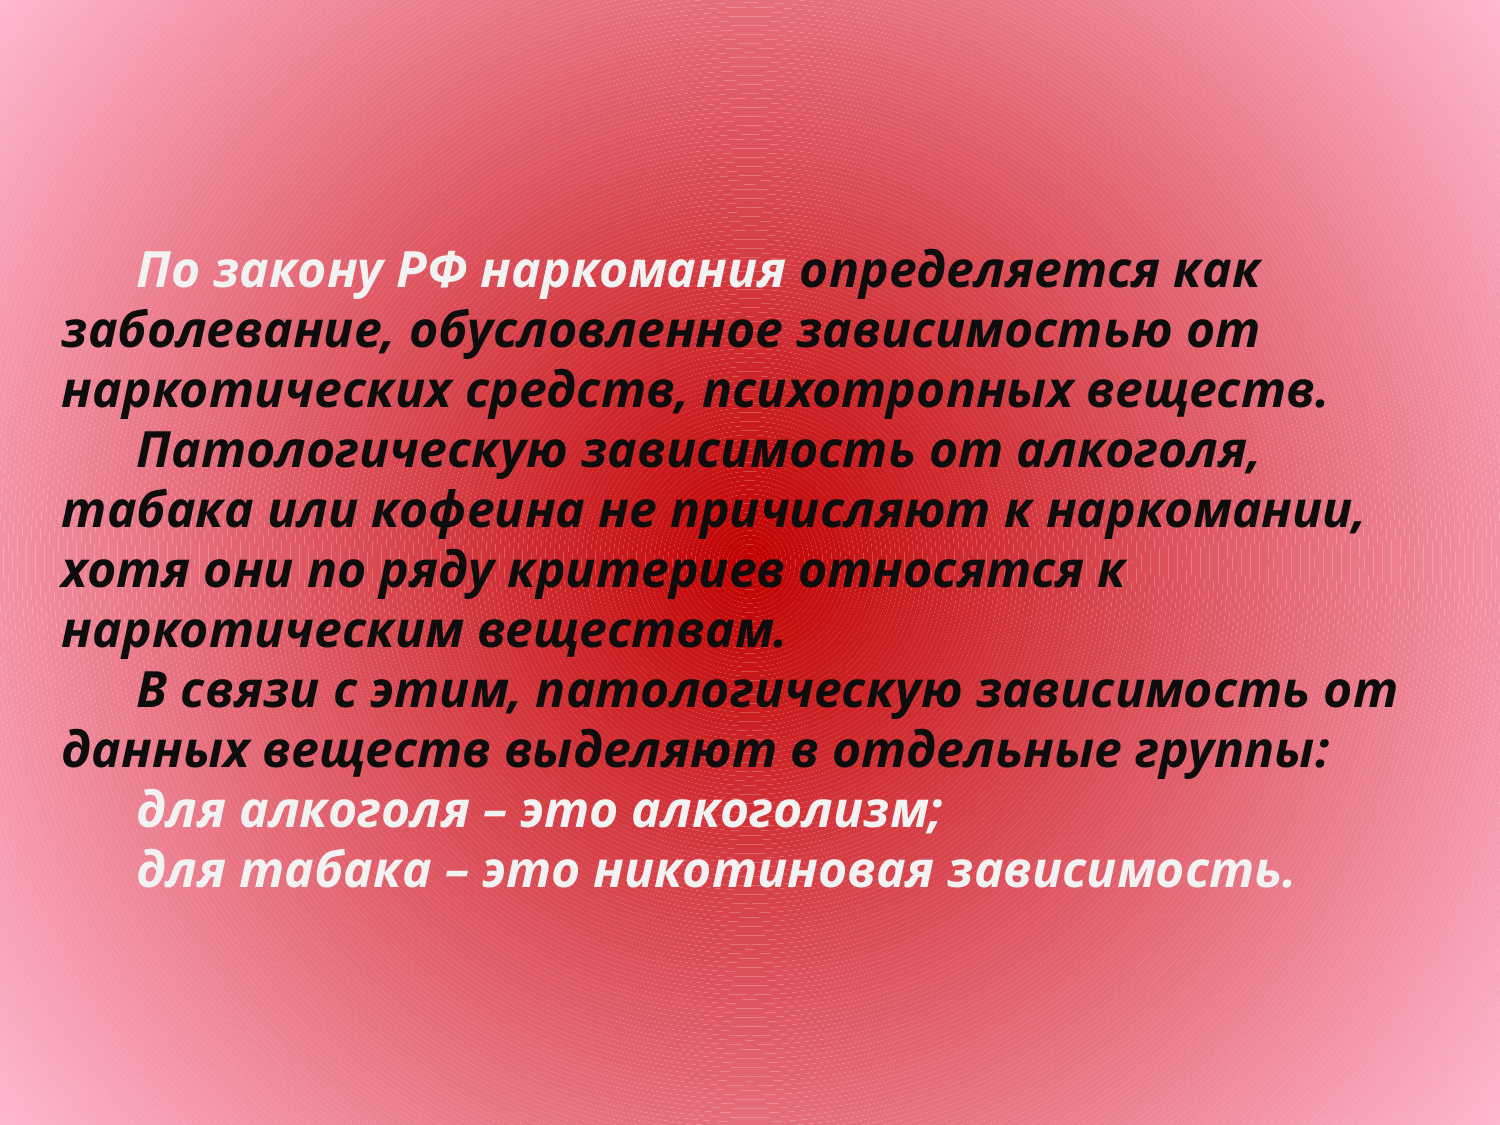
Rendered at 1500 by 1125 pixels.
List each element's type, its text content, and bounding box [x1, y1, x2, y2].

title По закону РФ наркомания определяется как заболевание, обусловленное зависимостью от наркотических средств, психотропных веществ. Патологическую зависимость от алкоголя, табака или кофеина не причисляют к наркомании, хотя они по ряду критериев относятся к наркотическим веществам. В связи с этим, патологическую зависимость от данных веществ выделяют в отдельные группы: для алкоголя – это алкоголизм; для табака – это никотиновая зависимость. [46, 45, 1426, 1090]
